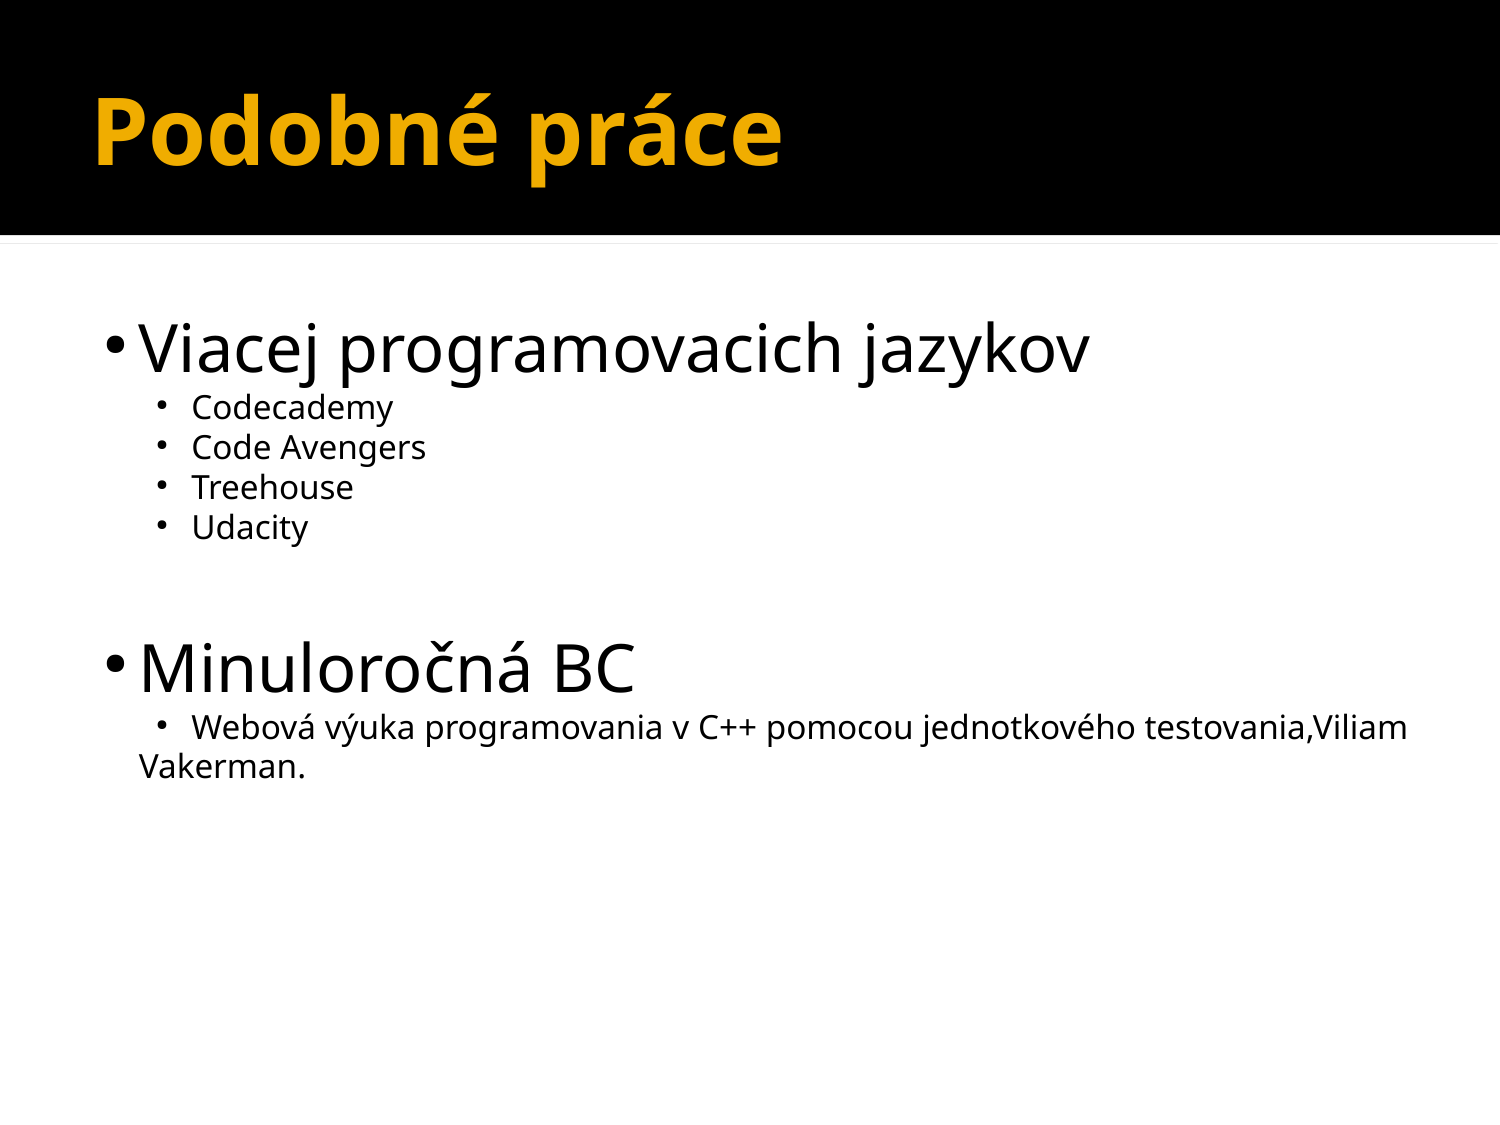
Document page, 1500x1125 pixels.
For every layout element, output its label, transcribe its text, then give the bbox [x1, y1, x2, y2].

title Podobné práce [75, 25, 1425, 231]
list Viacej programovacich jazykov Codecademy Code Avengers Treehouse Udacity Minuloročná BC Webová výuka programovania v C++ pomocou jednotkového testovania,Viliam Vakerman. [75, 291, 1425, 1050]
